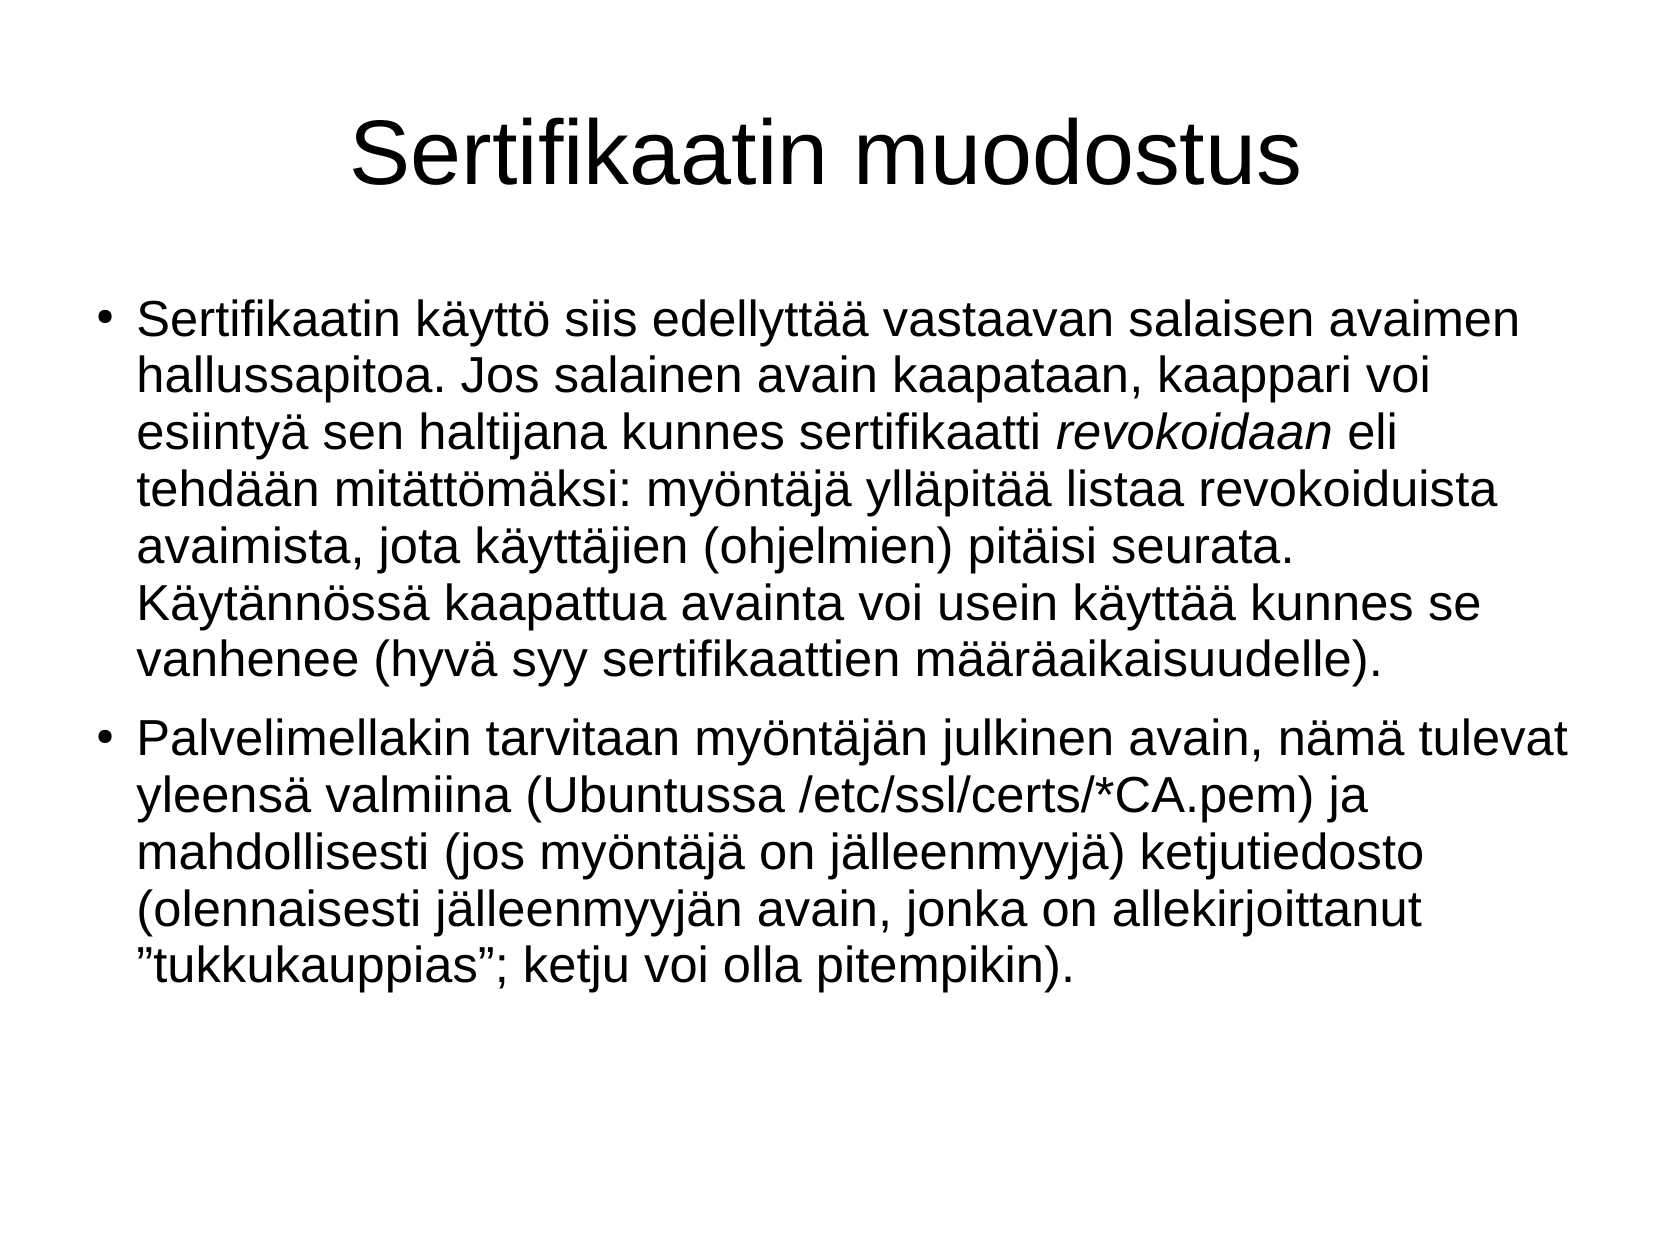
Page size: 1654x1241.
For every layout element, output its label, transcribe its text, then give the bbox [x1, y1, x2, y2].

title Sertifikaatin muodostus [82, 49, 1571, 257]
list Sertifikaatin käyttö siis edellyttää vastaavan salaisen avaimen hallussapitoa. Jos salainen avain kaapataan, kaappari voi esiintyä sen haltijana kunnes sertifikaatti revokoidaan eli tehdään mitättömäksi: myöntäjä ylläpitää listaa revokoiduista avaimista, jota käyttäjien (ohjelmien) pitäisi seurata. Käytännössä kaapattua avainta voi usein käyttää kunnes se vanhenee (hyvä syy sertifikaattien määräaikaisuudelle). Palvelimellakin tarvitaan myöntäjän julkinen avain, nämä tulevat yleensä valmiina (Ubuntussa /etc/ssl/certs/*CA.pem) ja mahdollisesti (jos myöntäjä on jälleenmyyjä) ketjutiedosto (olennaisesti jälleenmyyjän avain, jonka on allekirjoittanut ”tukkukauppias”; ketju voi olla pitempikin). [82, 290, 1571, 1010]
